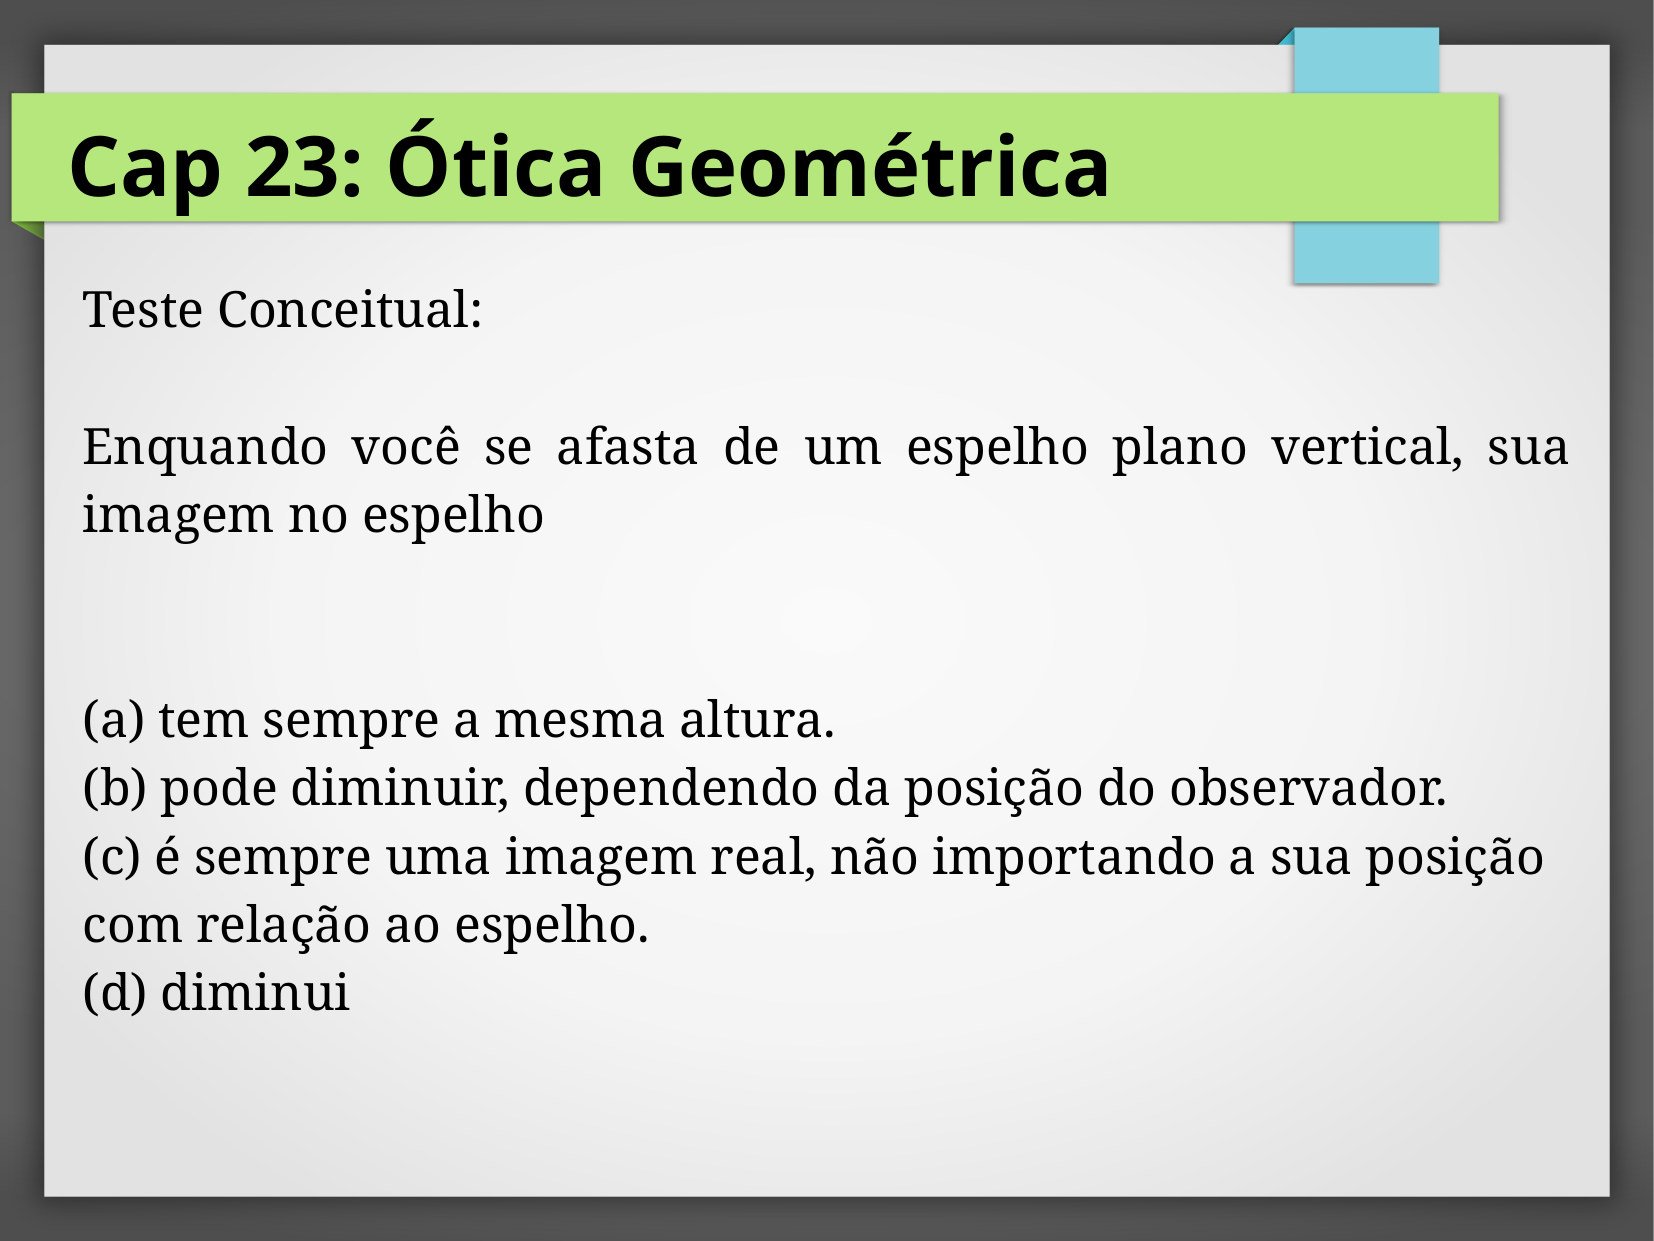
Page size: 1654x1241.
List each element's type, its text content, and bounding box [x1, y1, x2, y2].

text_box Teste Conceitual: Enquando você se afasta de um espelho plano vertical, sua imagem no espelho (a) tem sempre a mesma altura. (b) pode diminuir, dependendo da posição do observador. (c) é sempre uma imagem real, não importando a sua posição com relação ao espelho. (d) diminui [82, 290, 1571, 1010]
text_box Cap 23: Ótica Geométrica [53, 100, 1607, 1193]
picture [0, 0, 1654, 1241]
